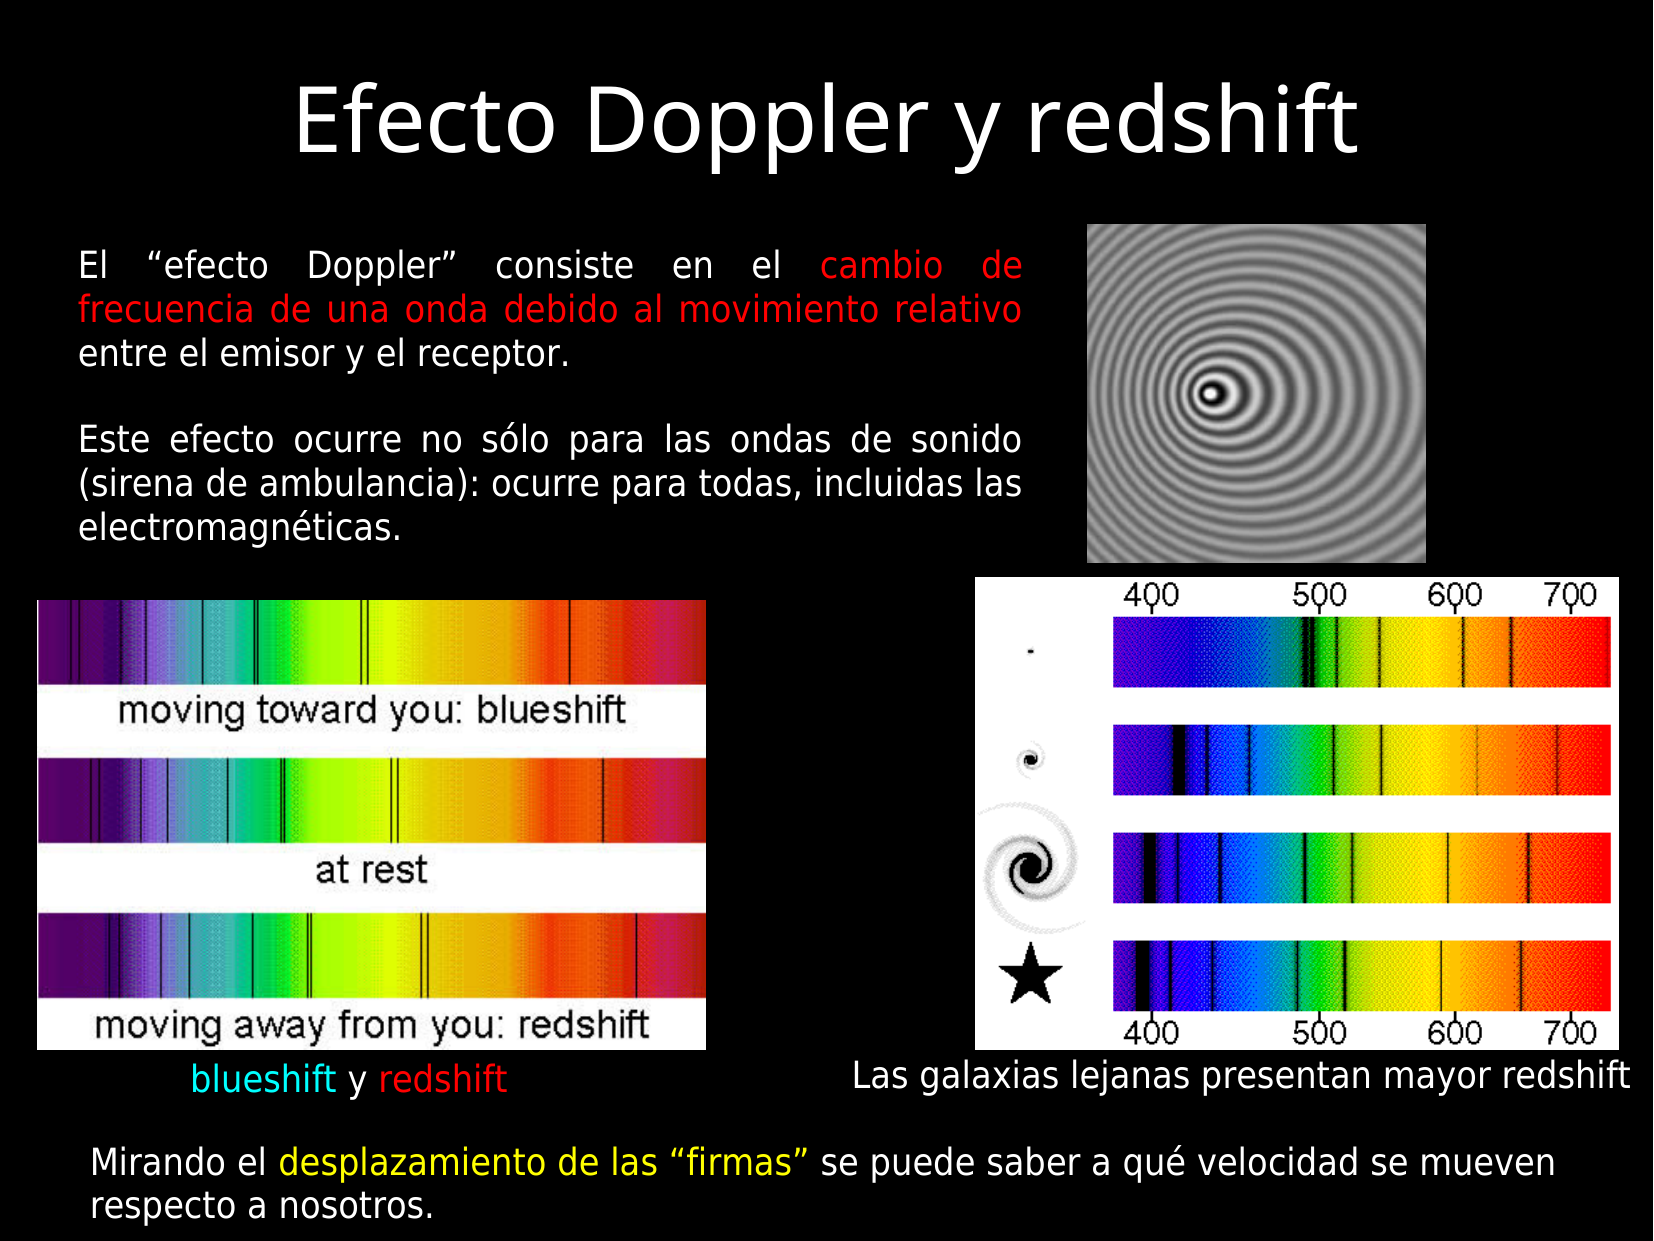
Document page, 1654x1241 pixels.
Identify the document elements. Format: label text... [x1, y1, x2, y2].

picture [975, 577, 1619, 1046]
text_box Mirando el desplazamiento de las “firmas” se puede saber a qué velocidad se mueven respecto a nosotros. [75, 1132, 1576, 1235]
text_box blueshift y redshift [175, 1050, 701, 1109]
picture [1087, 224, 1426, 563]
text_box El “efecto Doppler” consiste en el cambio de frecuencia de una onda debido al movimiento relativo entre el emisor y el receptor. Este efecto ocurre no sólo para las ondas de sonido (sirena de ambulancia): ocurre para todas, incluidas las electromagnéticas. [63, 236, 1039, 575]
picture [37, 600, 706, 1051]
text_box Las galaxias lejanas presentan mayor redshift [836, 1046, 1653, 1105]
title Efecto Doppler y redshift [82, 21, 1571, 214]
